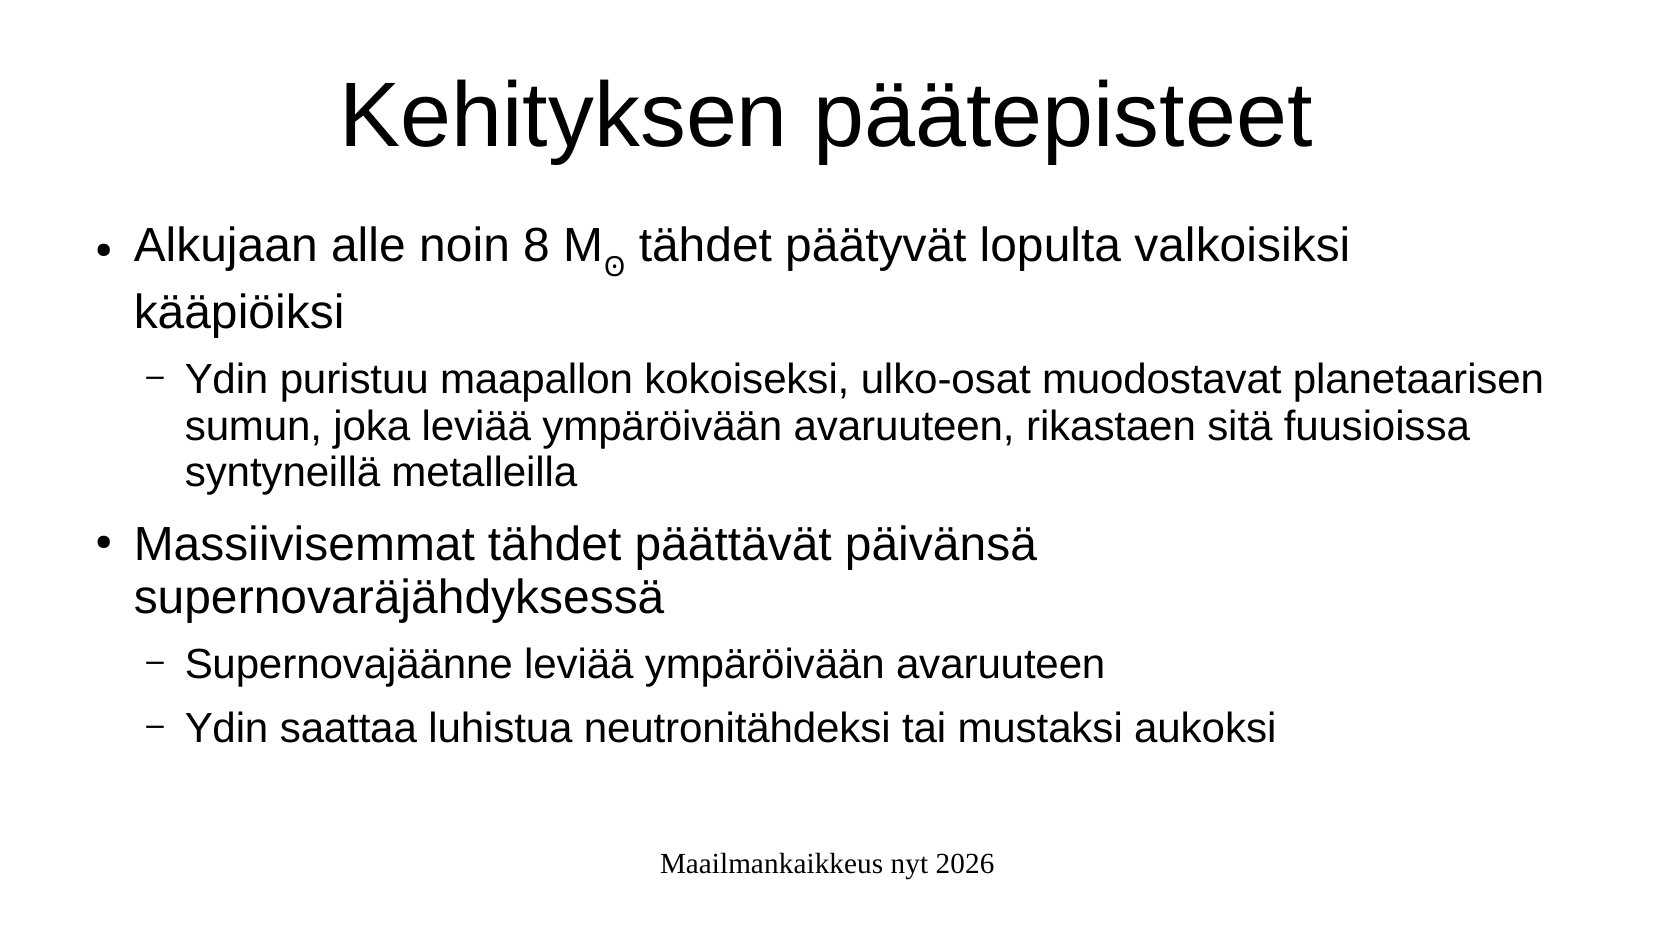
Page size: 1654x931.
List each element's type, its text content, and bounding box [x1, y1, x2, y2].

list Alkujaan alle noin 8 Mʘ tähdet päätyvät lopulta valkoisiksi kääpiöiksi Ydin puristuu maapallon kokoiseksi, ulko-osat muodostavat planetaarisen sumun, joka leviää ympäröivään avaruuteen, rikastaen sitä fuusioissa syntyneillä metalleilla Massiivisemmat tähdet päättävät päivänsä supernovaräjähdyksessä Supernovajäänne leviää ympäröivään avaruuteen Ydin saattaa luhistua neutronitähdeksi tai mustaksi aukoksi [82, 217, 1571, 758]
title Kehityksen päätepisteet [82, 37, 1571, 193]
